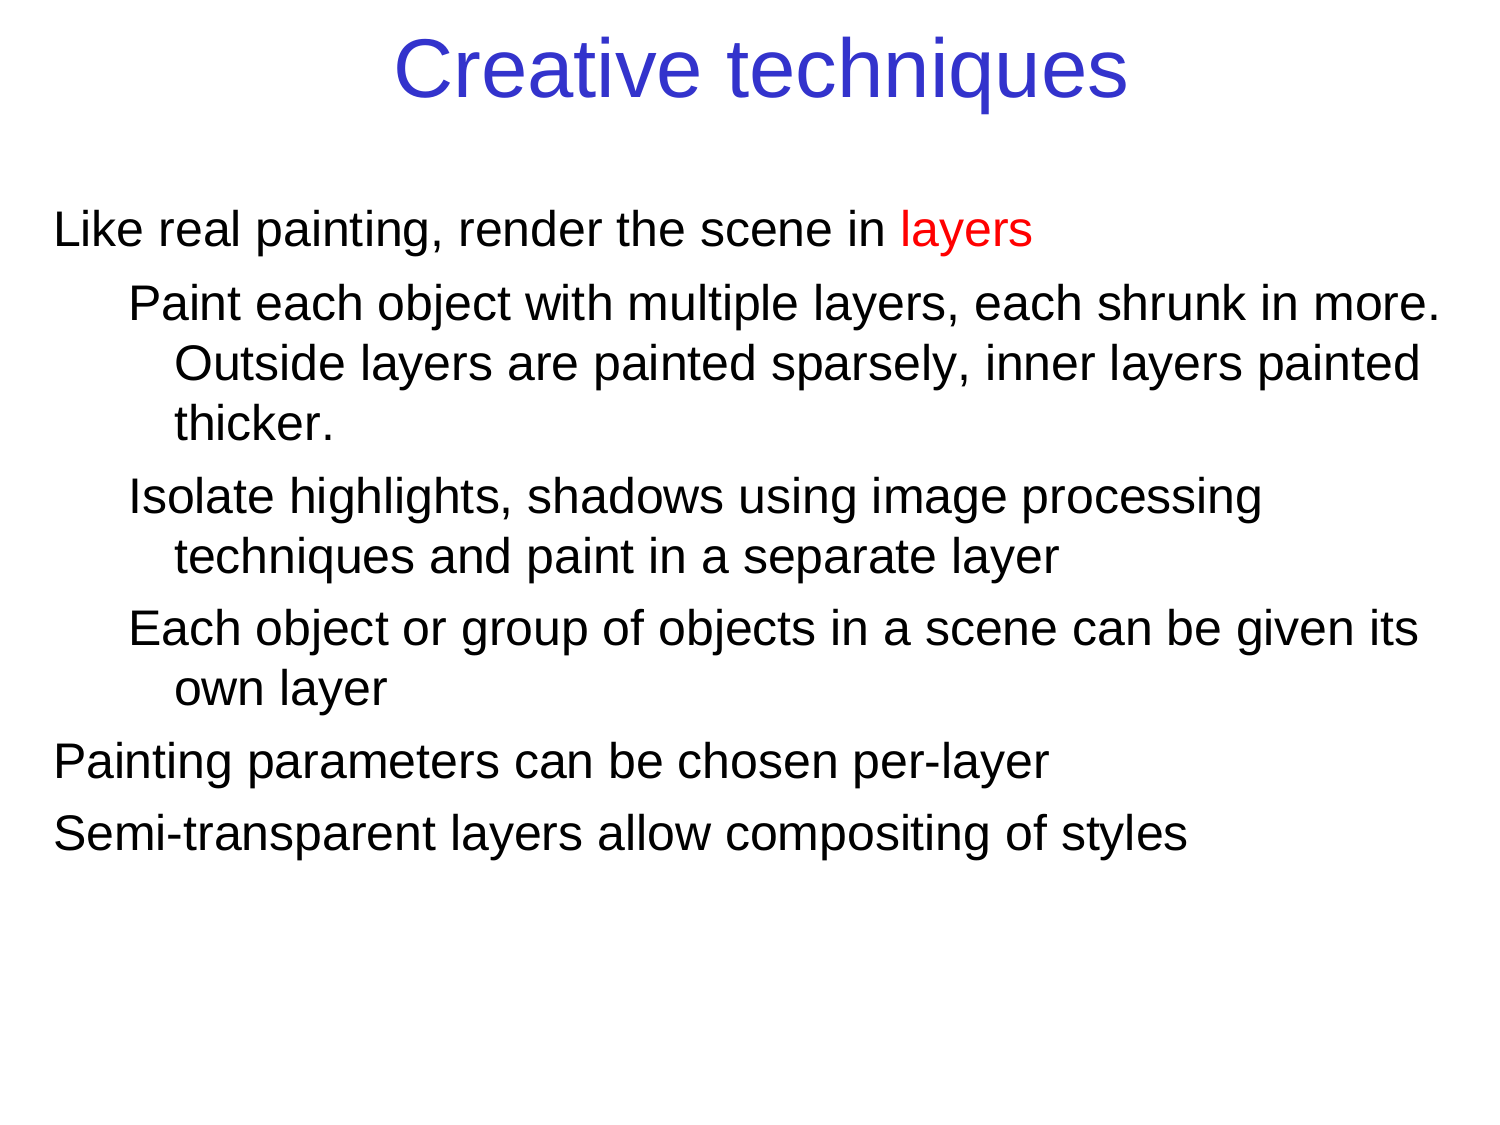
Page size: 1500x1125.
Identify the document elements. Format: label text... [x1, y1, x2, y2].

title Creative techniques [123, 0, 1400, 138]
list Like real painting, render the scene in layers Paint each object with multiple layers, each shrunk in more. Outside layers are painted sparsely, inner layers painted thicker. Isolate highlights, shadows using image processing techniques and paint in a separate layer Each object or group of objects in a scene can be given its own layer Painting parameters can be chosen per-layer Semi-transparent layers allow compositing of styles [53, 201, 1460, 1072]
